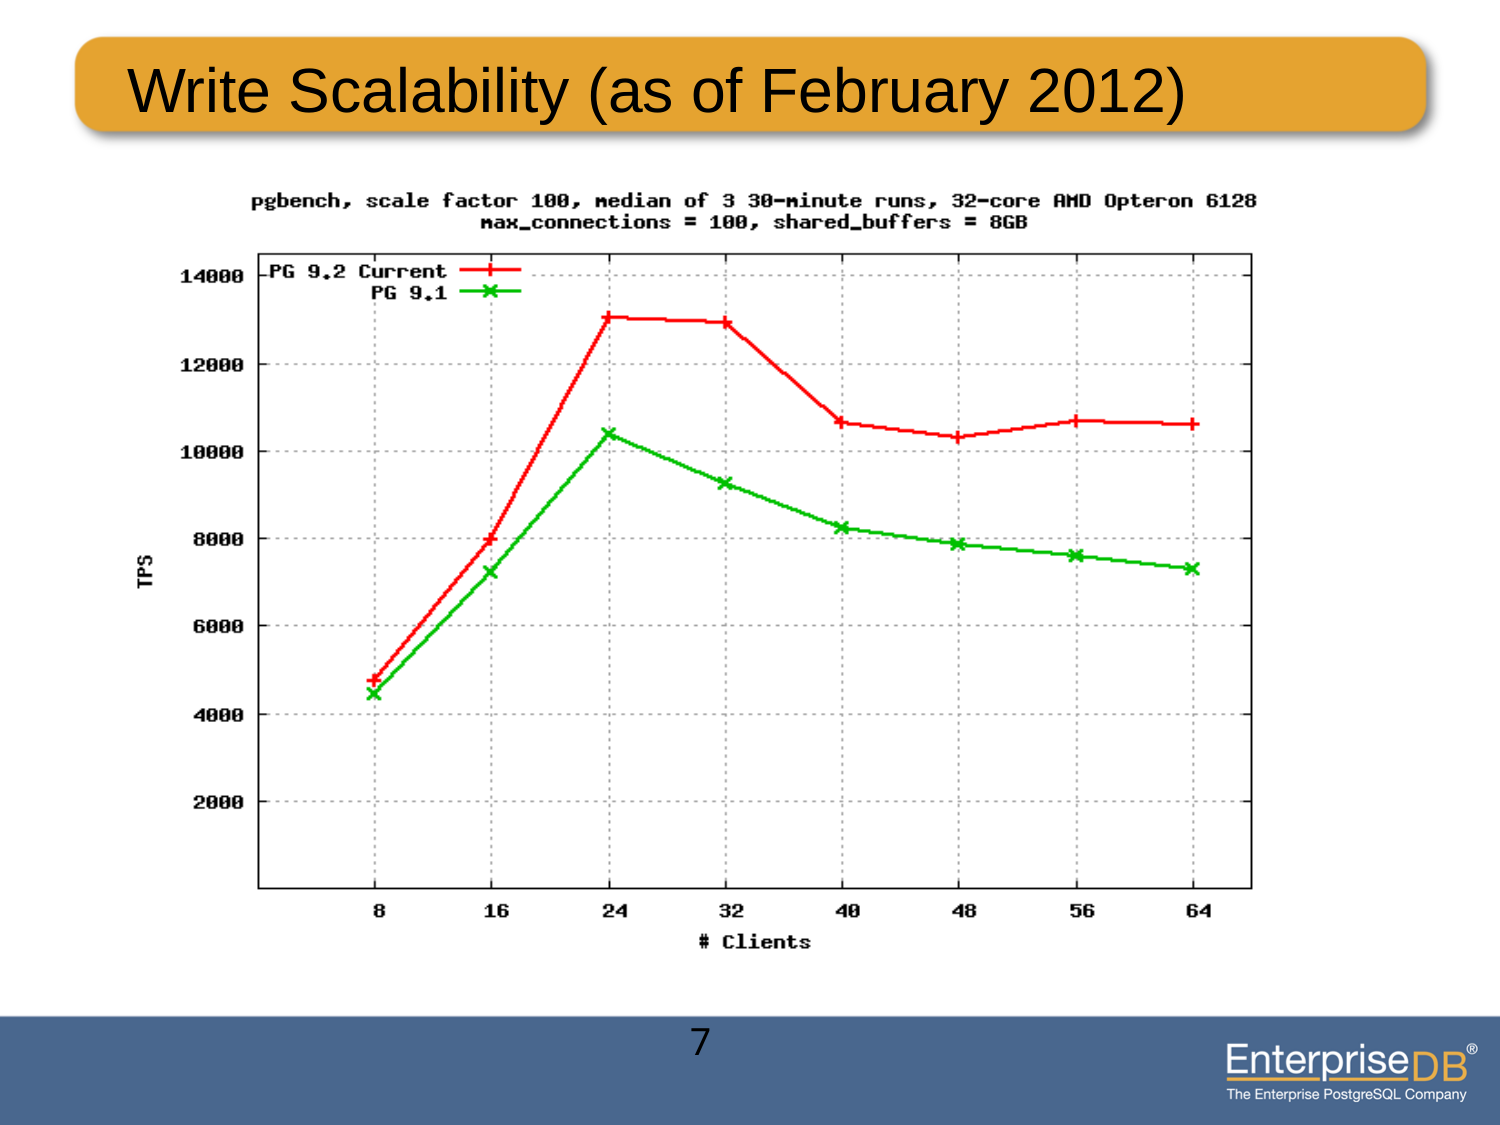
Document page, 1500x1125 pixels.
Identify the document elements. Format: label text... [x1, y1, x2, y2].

slide_number <number> [675, 1010, 825, 1125]
title Write Scalability (as of February 2012) [112, 37, 1388, 138]
picture [0, 0, 1500, 1125]
